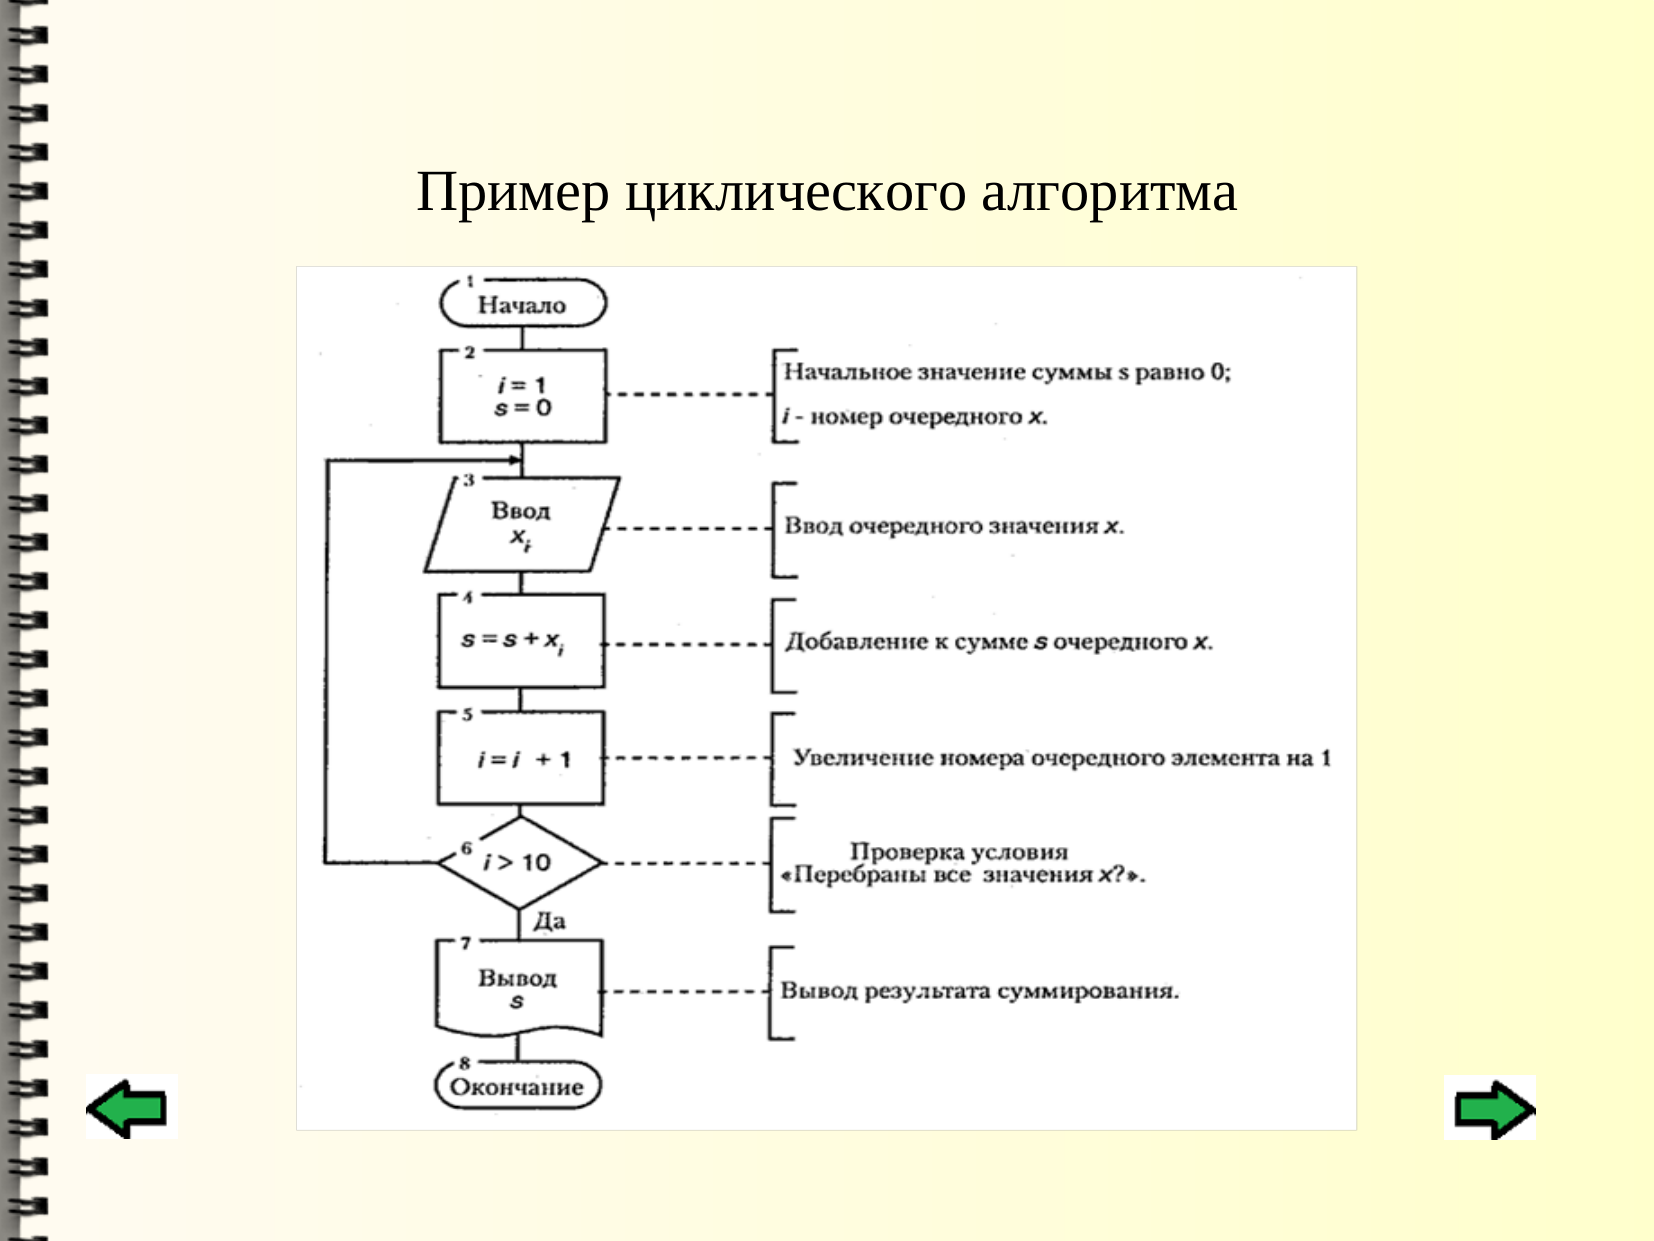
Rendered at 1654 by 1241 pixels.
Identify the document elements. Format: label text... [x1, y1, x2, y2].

picture [295, 265, 1359, 1132]
picture [86, 1074, 178, 1139]
picture [0, 0, 1654, 1241]
title Пример циклического алгоритма [121, 114, 1534, 266]
picture [1444, 1075, 1536, 1140]
